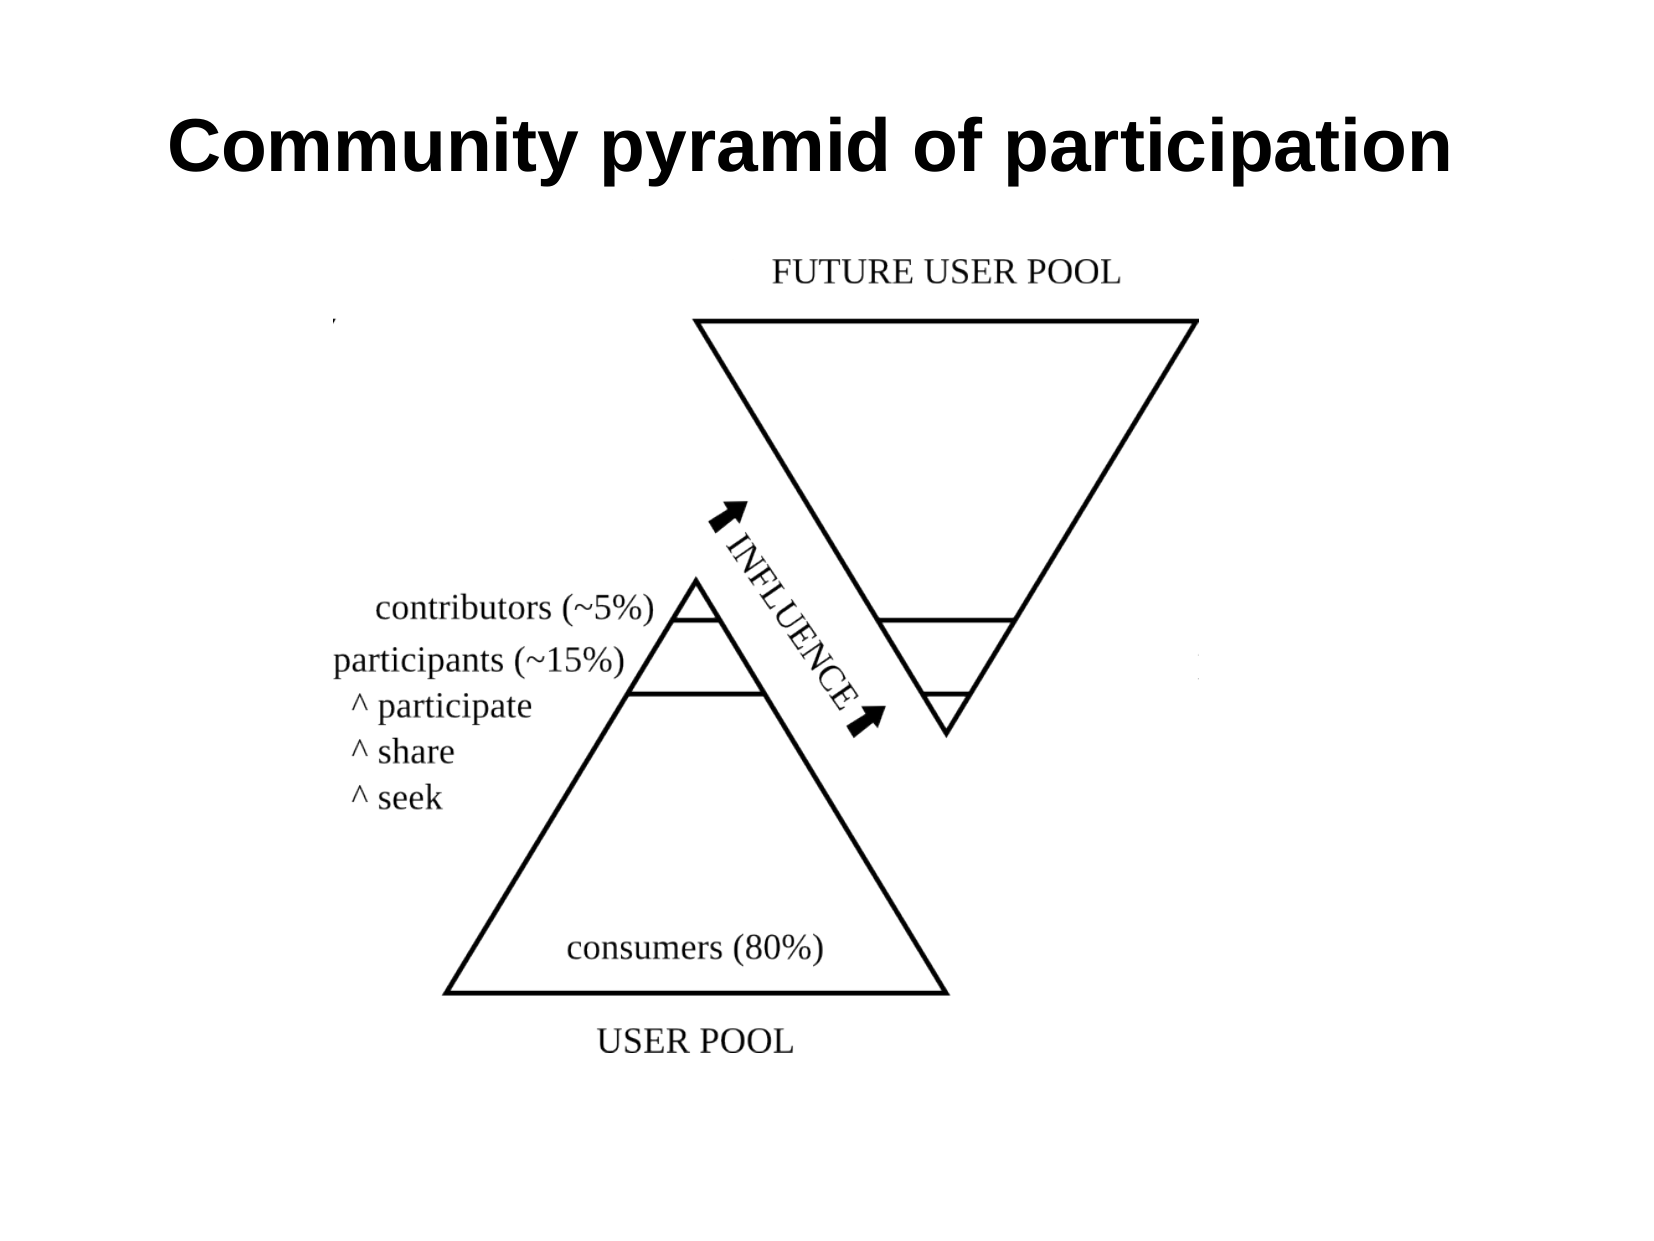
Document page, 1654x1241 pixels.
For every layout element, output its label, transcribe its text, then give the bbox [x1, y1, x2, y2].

text_box Community pyramid of participation [152, 96, 1472, 196]
picture [333, 259, 1199, 1053]
